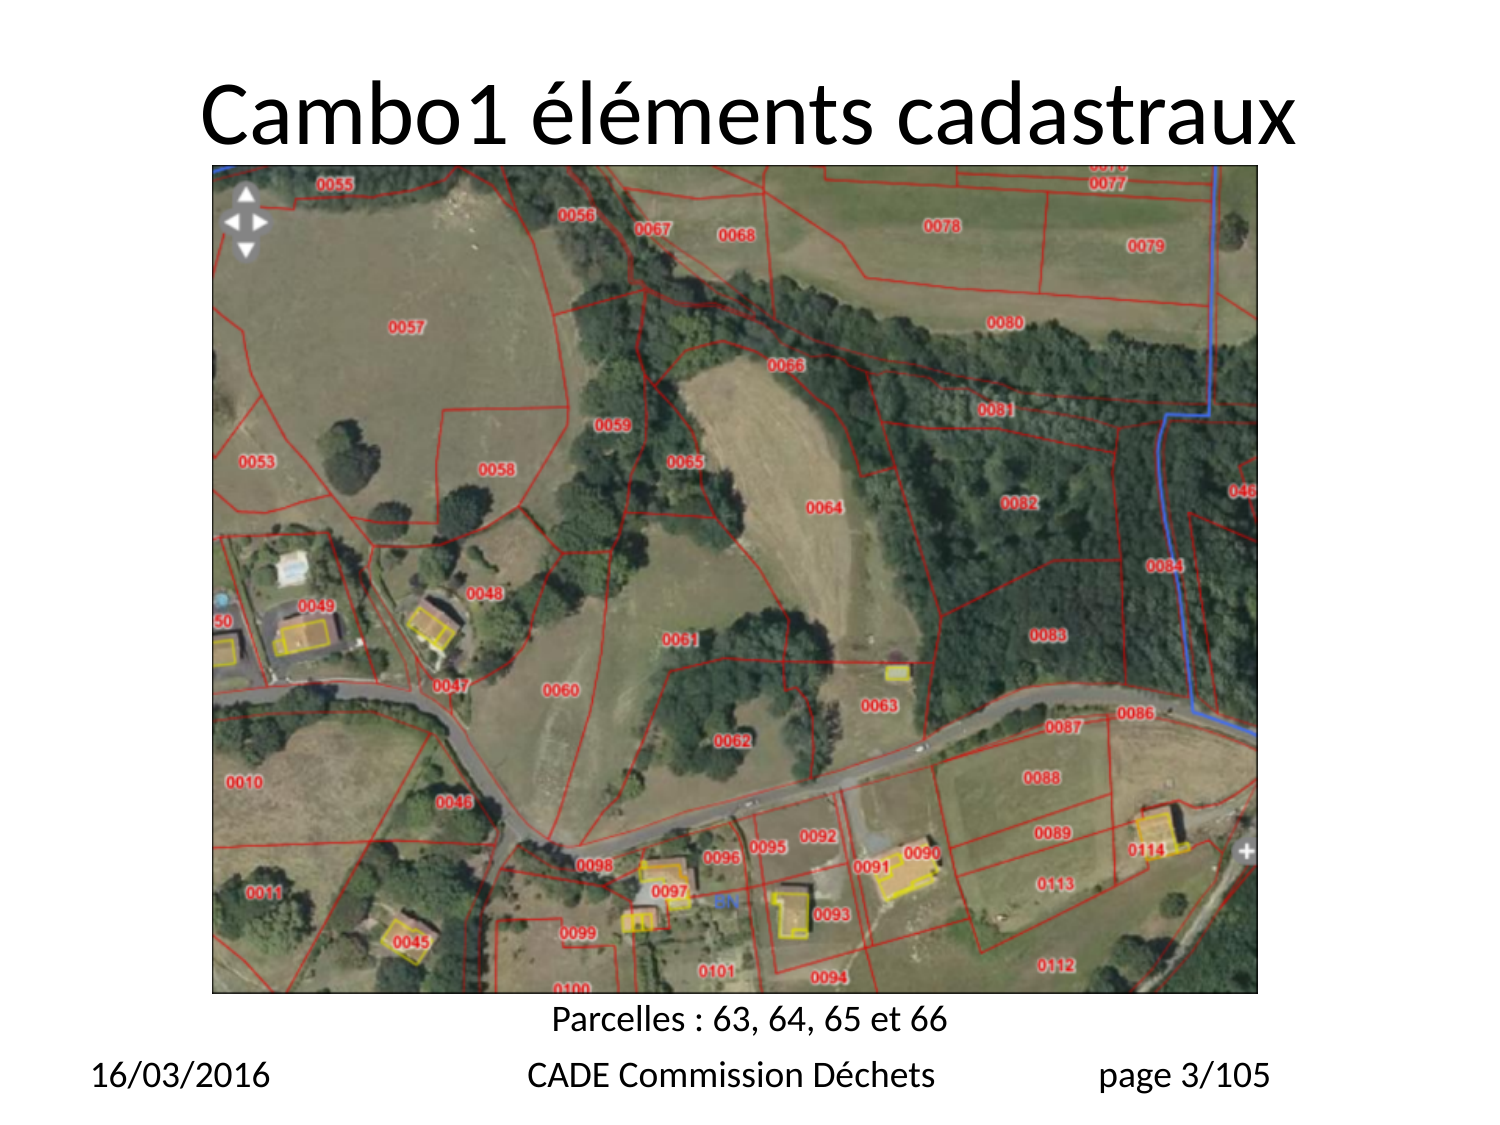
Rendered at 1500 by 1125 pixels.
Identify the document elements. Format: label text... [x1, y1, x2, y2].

slide_number 16/03/2016 [75, 1042, 425, 1103]
slide_number page <numéro>/105 [1074, 1042, 1425, 1103]
footer CADE Commission Déchets [512, 1047, 988, 1103]
picture [212, 165, 1258, 994]
text_box Parcelles : 63, 64, 65 et 66 [212, 986, 1288, 1047]
title Cambo1 éléments cadastraux [75, 45, 1425, 233]
